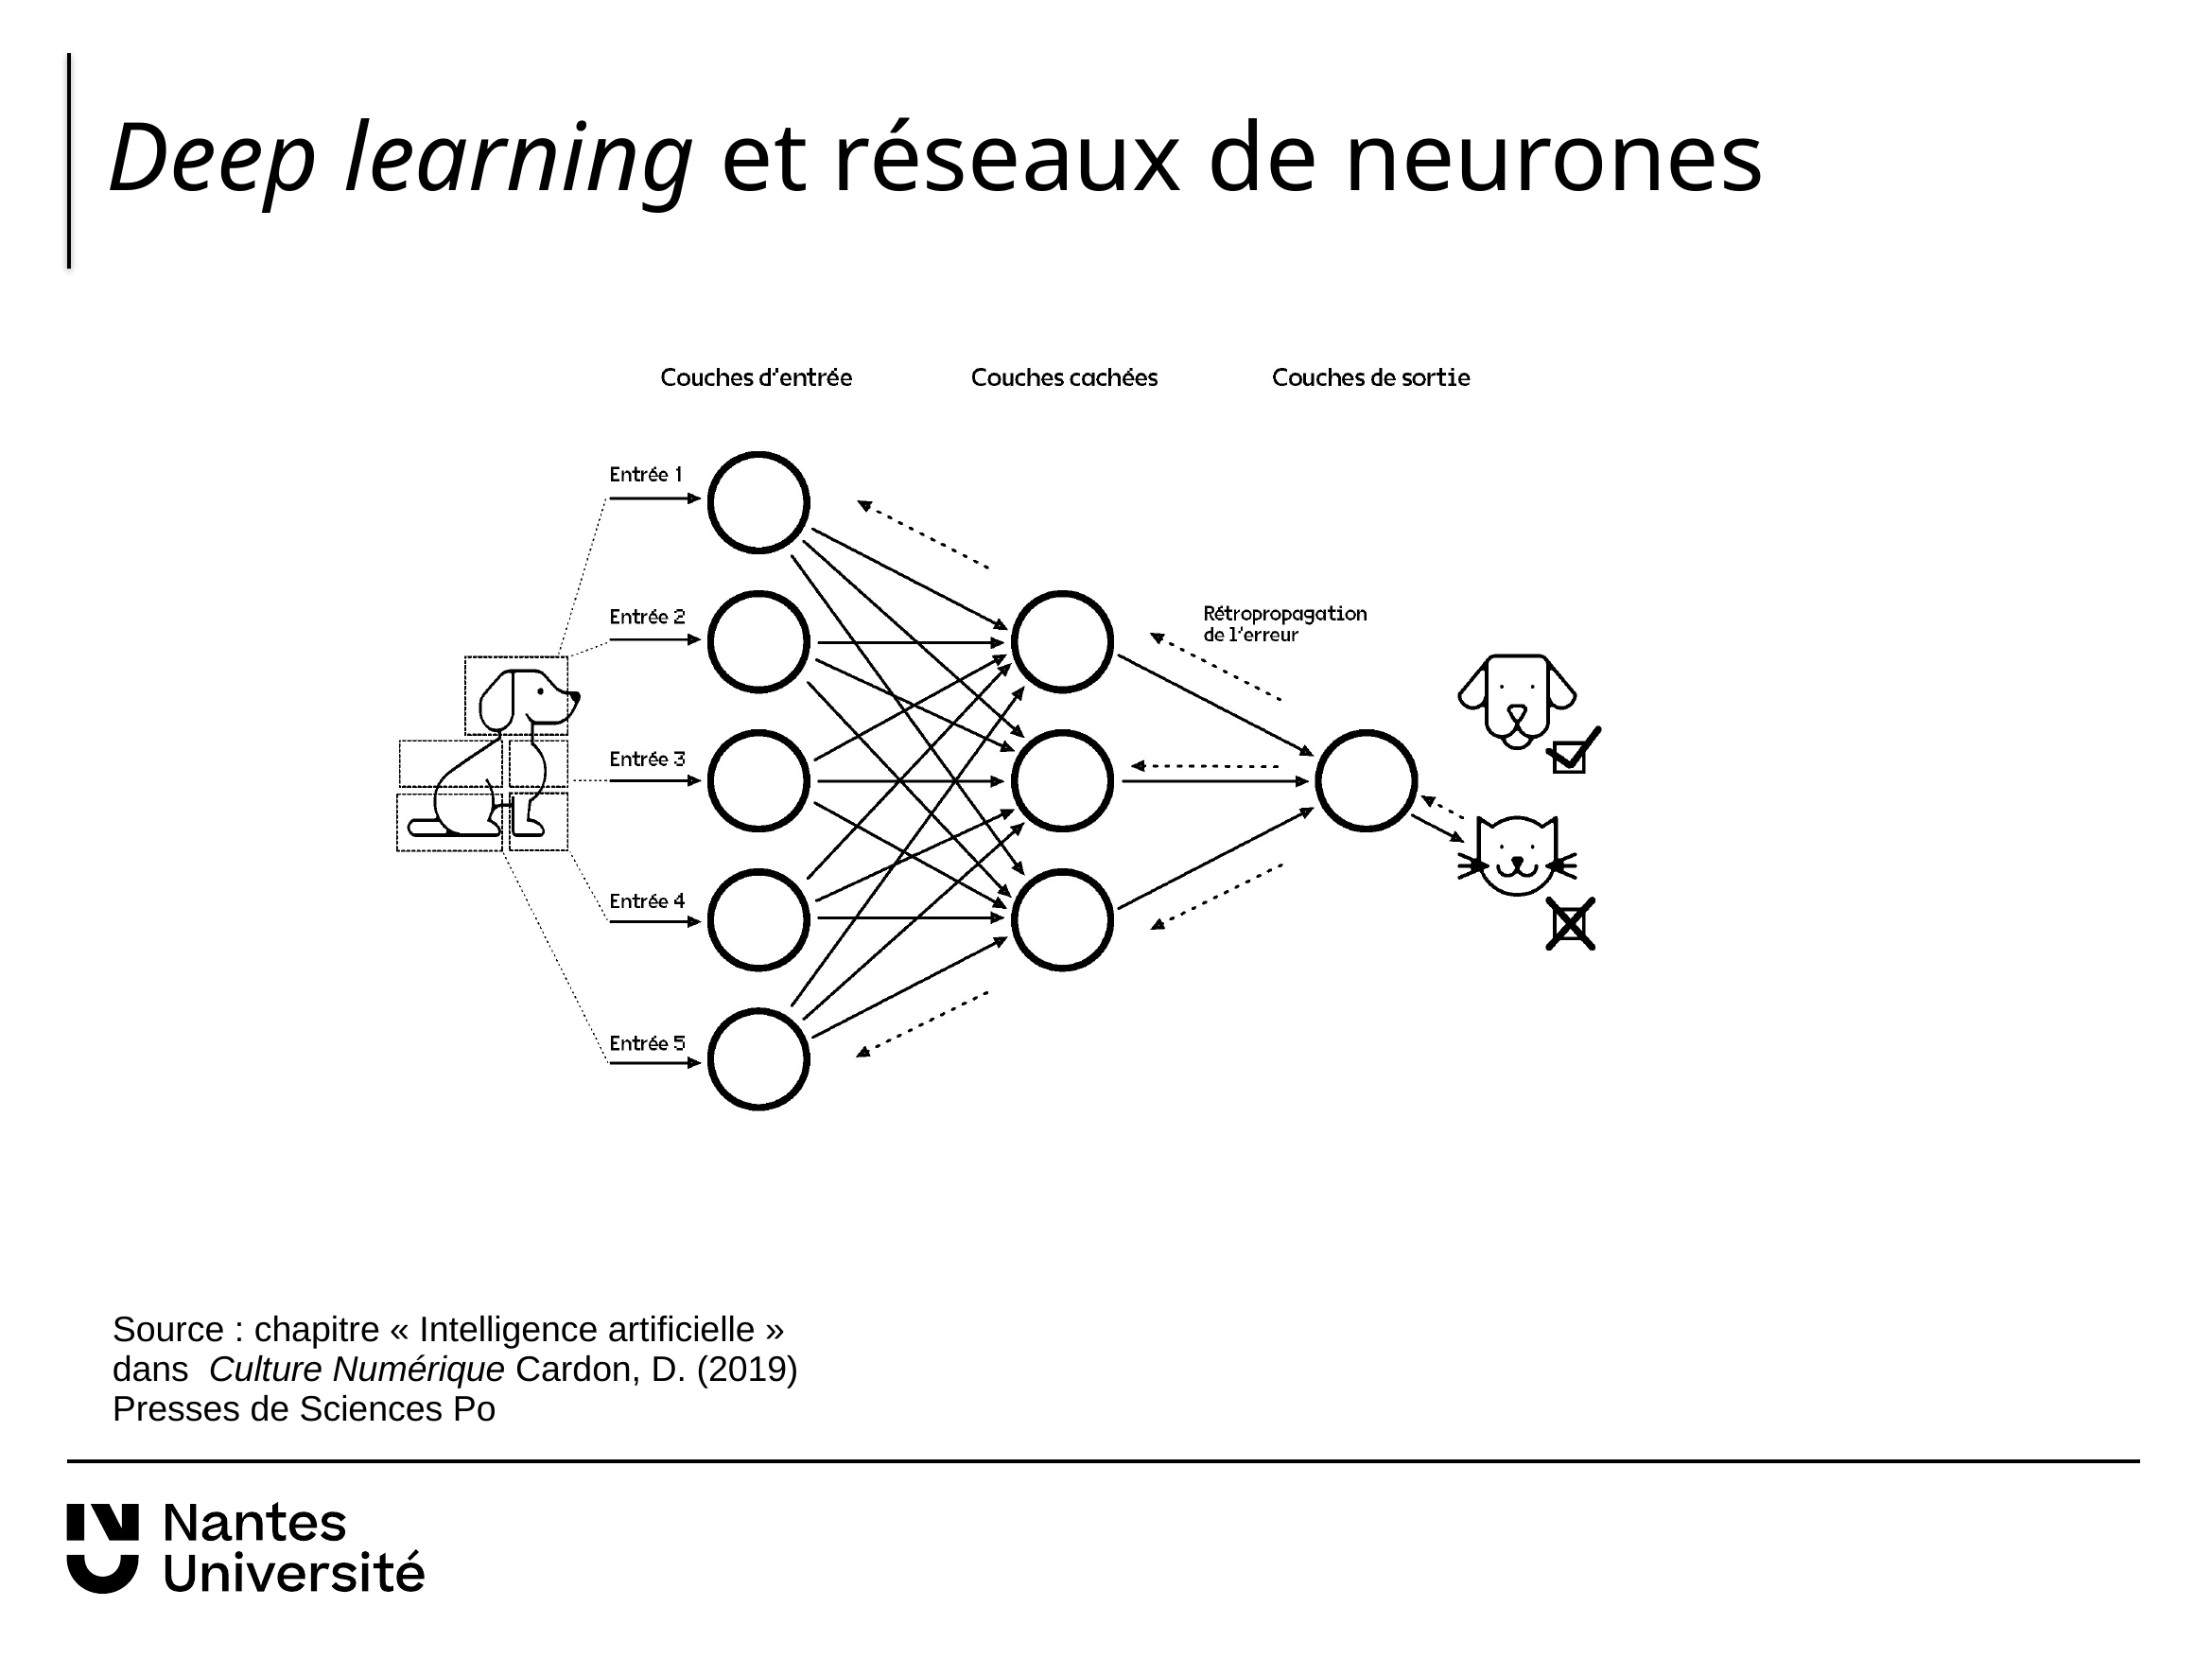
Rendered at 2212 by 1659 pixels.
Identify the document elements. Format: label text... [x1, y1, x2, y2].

picture [338, 343, 1661, 1137]
title Deep learning et réseaux de neurones [106, 89, 2029, 219]
text_box Source : chapitre « Intelligence artificielle » dans Culture Numérique Cardon, D. (2019) Presses de Sciences Po [98, 1302, 836, 1436]
